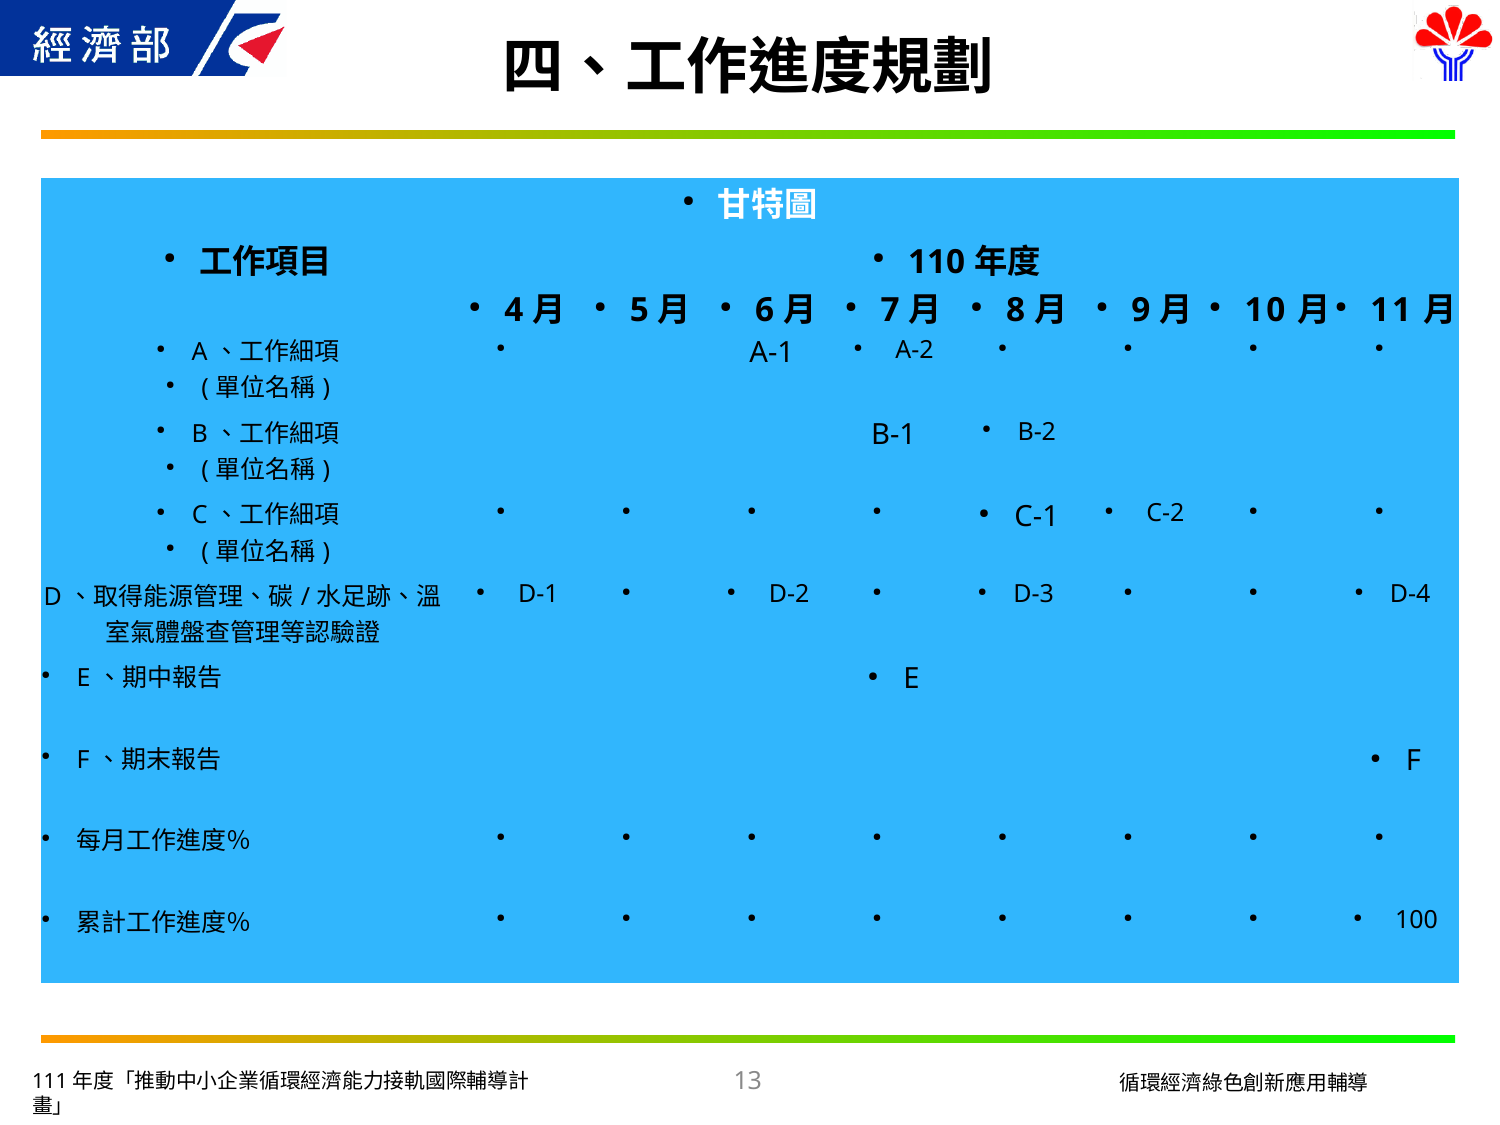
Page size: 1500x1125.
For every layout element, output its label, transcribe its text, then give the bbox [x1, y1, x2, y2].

table_cell [956, 739, 1082, 821]
table_cell [455, 739, 580, 821]
table_cell 10月 [1207, 283, 1333, 332]
table_cell [956, 821, 1082, 902]
table_cell [580, 413, 705, 495]
table_cell [1082, 576, 1207, 658]
table_cell E [831, 658, 956, 739]
table_cell A、工作細項 (單位名稱) [41, 332, 455, 413]
table_cell F [1333, 739, 1459, 821]
table_header 甘特圖 [41, 178, 1459, 235]
table_cell 100 [1333, 902, 1459, 983]
table_cell [705, 902, 831, 983]
table_cell [1082, 821, 1207, 902]
table_cell [831, 576, 956, 658]
table_cell F、期末報告 [41, 739, 455, 821]
table_cell 9月 [1082, 283, 1207, 332]
table_cell [1333, 658, 1459, 739]
table_cell D-1 [455, 576, 580, 658]
table_cell [580, 739, 705, 821]
table_cell [1207, 576, 1333, 658]
table_cell [1082, 739, 1207, 821]
table_cell D-3 [956, 576, 1082, 658]
table_cell A-1 [705, 332, 831, 413]
table_cell 5月 [580, 283, 705, 332]
table_cell [1207, 495, 1333, 576]
table_cell [831, 821, 956, 902]
table_cell [455, 821, 580, 902]
table_cell [580, 576, 705, 658]
table_cell [580, 658, 705, 739]
table_cell [956, 902, 1082, 983]
table_cell B、工作細項 (單位名稱) [41, 413, 455, 495]
table_cell [1207, 739, 1333, 821]
table_cell 8月 [956, 283, 1082, 332]
table_cell [705, 413, 831, 495]
table_cell [1333, 413, 1459, 495]
table_cell C、工作細項 (單位名稱) [41, 495, 455, 576]
table_cell 7月 [831, 283, 956, 332]
table_cell [455, 495, 580, 576]
table_cell [455, 658, 580, 739]
table_cell E、期中報告 [41, 658, 455, 739]
table_cell [1082, 902, 1207, 983]
table_cell D-4 [1333, 576, 1459, 658]
table_cell [705, 821, 831, 902]
table_cell [1207, 821, 1333, 902]
table_cell 工作項目 [41, 235, 455, 332]
table_cell 6月 [705, 283, 831, 332]
table_cell [705, 739, 831, 821]
table_cell [580, 495, 705, 576]
table_cell B-1 [831, 413, 956, 495]
table_cell [455, 413, 580, 495]
table_cell [1207, 413, 1333, 495]
table_cell [580, 902, 705, 983]
text_box 13 [572, 1051, 923, 1112]
table_cell [1207, 902, 1333, 983]
table_cell [956, 332, 1082, 413]
table_cell [705, 658, 831, 739]
table_cell [455, 332, 580, 413]
table_cell 4月 [455, 283, 580, 332]
table_cell [831, 902, 956, 983]
table_cell B-2 [956, 413, 1082, 495]
table_cell [1333, 332, 1459, 413]
table_cell [580, 332, 705, 413]
table_cell 11月 [1333, 283, 1459, 332]
table_cell [580, 821, 705, 902]
table_cell 累計工作進度％ [41, 902, 455, 983]
table_cell D、取得能源管理、碳/水足跡、溫室氣體盤查管理等認驗證 [41, 576, 455, 658]
title 四、工作進度規劃 [0, 19, 1497, 109]
table_cell C-1 [956, 495, 1082, 576]
table_cell [1207, 332, 1333, 413]
table_cell [831, 495, 956, 576]
table_cell [1082, 332, 1207, 413]
table_cell [1333, 495, 1459, 576]
table_cell [705, 495, 831, 576]
table_cell 110年度 [455, 235, 1459, 283]
table_cell 每月工作進度％ [41, 821, 455, 902]
table_cell [1082, 658, 1207, 739]
table_cell [1082, 413, 1207, 495]
table_cell [831, 739, 956, 821]
table_cell [1333, 821, 1459, 902]
table_cell D-2 [705, 576, 831, 658]
table_cell [956, 658, 1082, 739]
table_cell [455, 902, 580, 983]
table_cell A-2 [831, 332, 956, 413]
table_cell [1207, 658, 1333, 739]
table_cell C-2 [1082, 495, 1207, 576]
